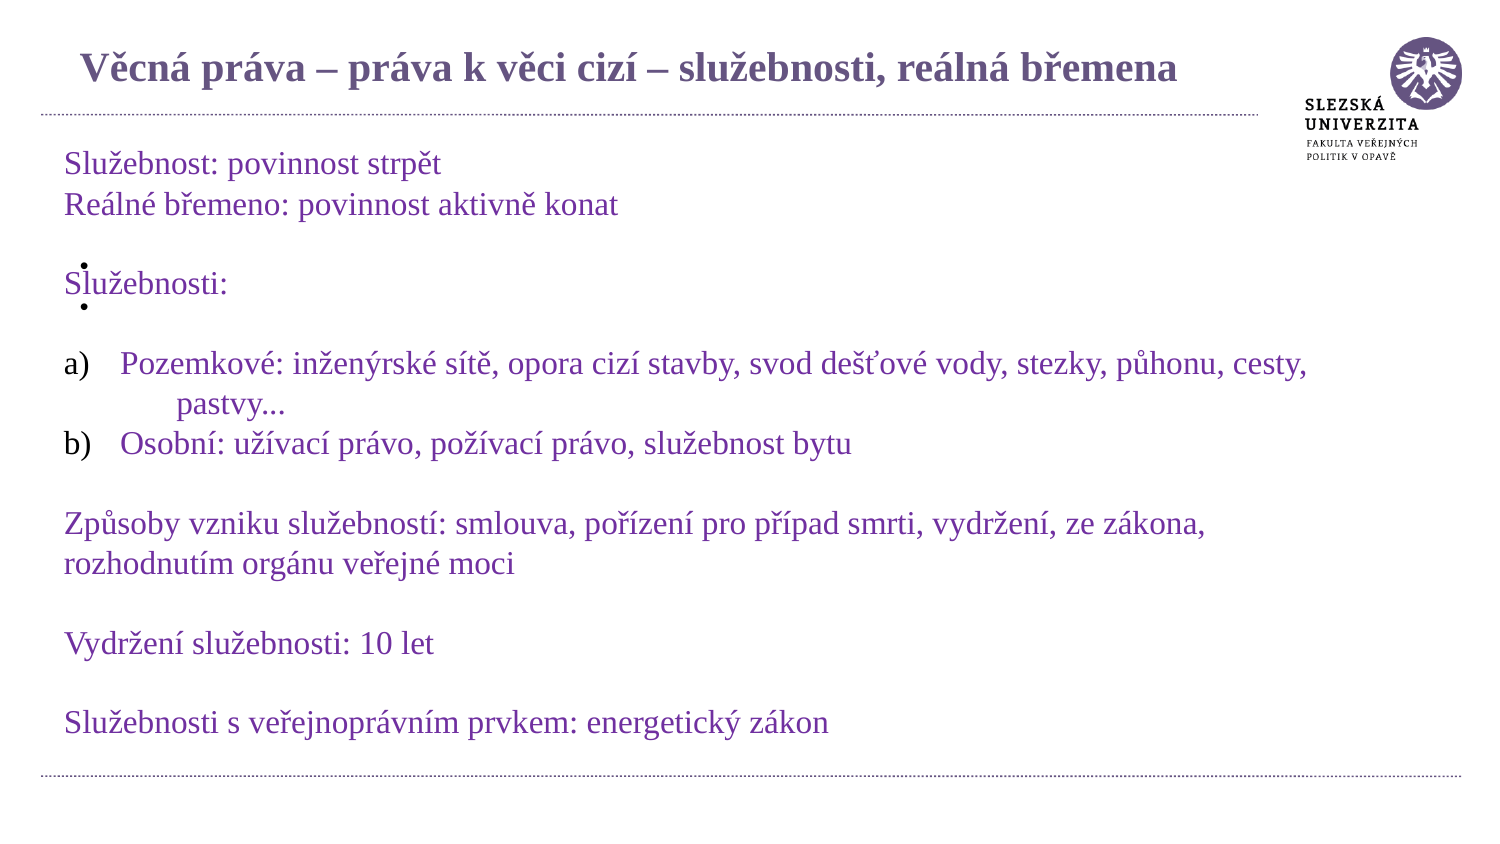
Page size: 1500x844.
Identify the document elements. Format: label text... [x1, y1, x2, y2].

text_box Služebnost: povinnost strpět Reálné břemeno: povinnost aktivně konat Služebnosti: Pozemkové: inženýrské sítě, opora cizí stavby, svod dešťové vody, stezky, půhonu, cesty, pastvy... Osobní: užívací právo, požívací právo, služebnost bytu Způsoby vzniku služebností: smlouva, pořízení pro případ smrti, vydržení, ze zákona, rozhodnutím orgánu veřejné moci Vydržení služebnosti: 10 let Služebnosti s veřejnoprávním prvkem: energetický zákon [48, 134, 1374, 837]
title Věcná práva – práva k věci cizí – služebnosti, reálná břemena [64, 32, 1281, 116]
